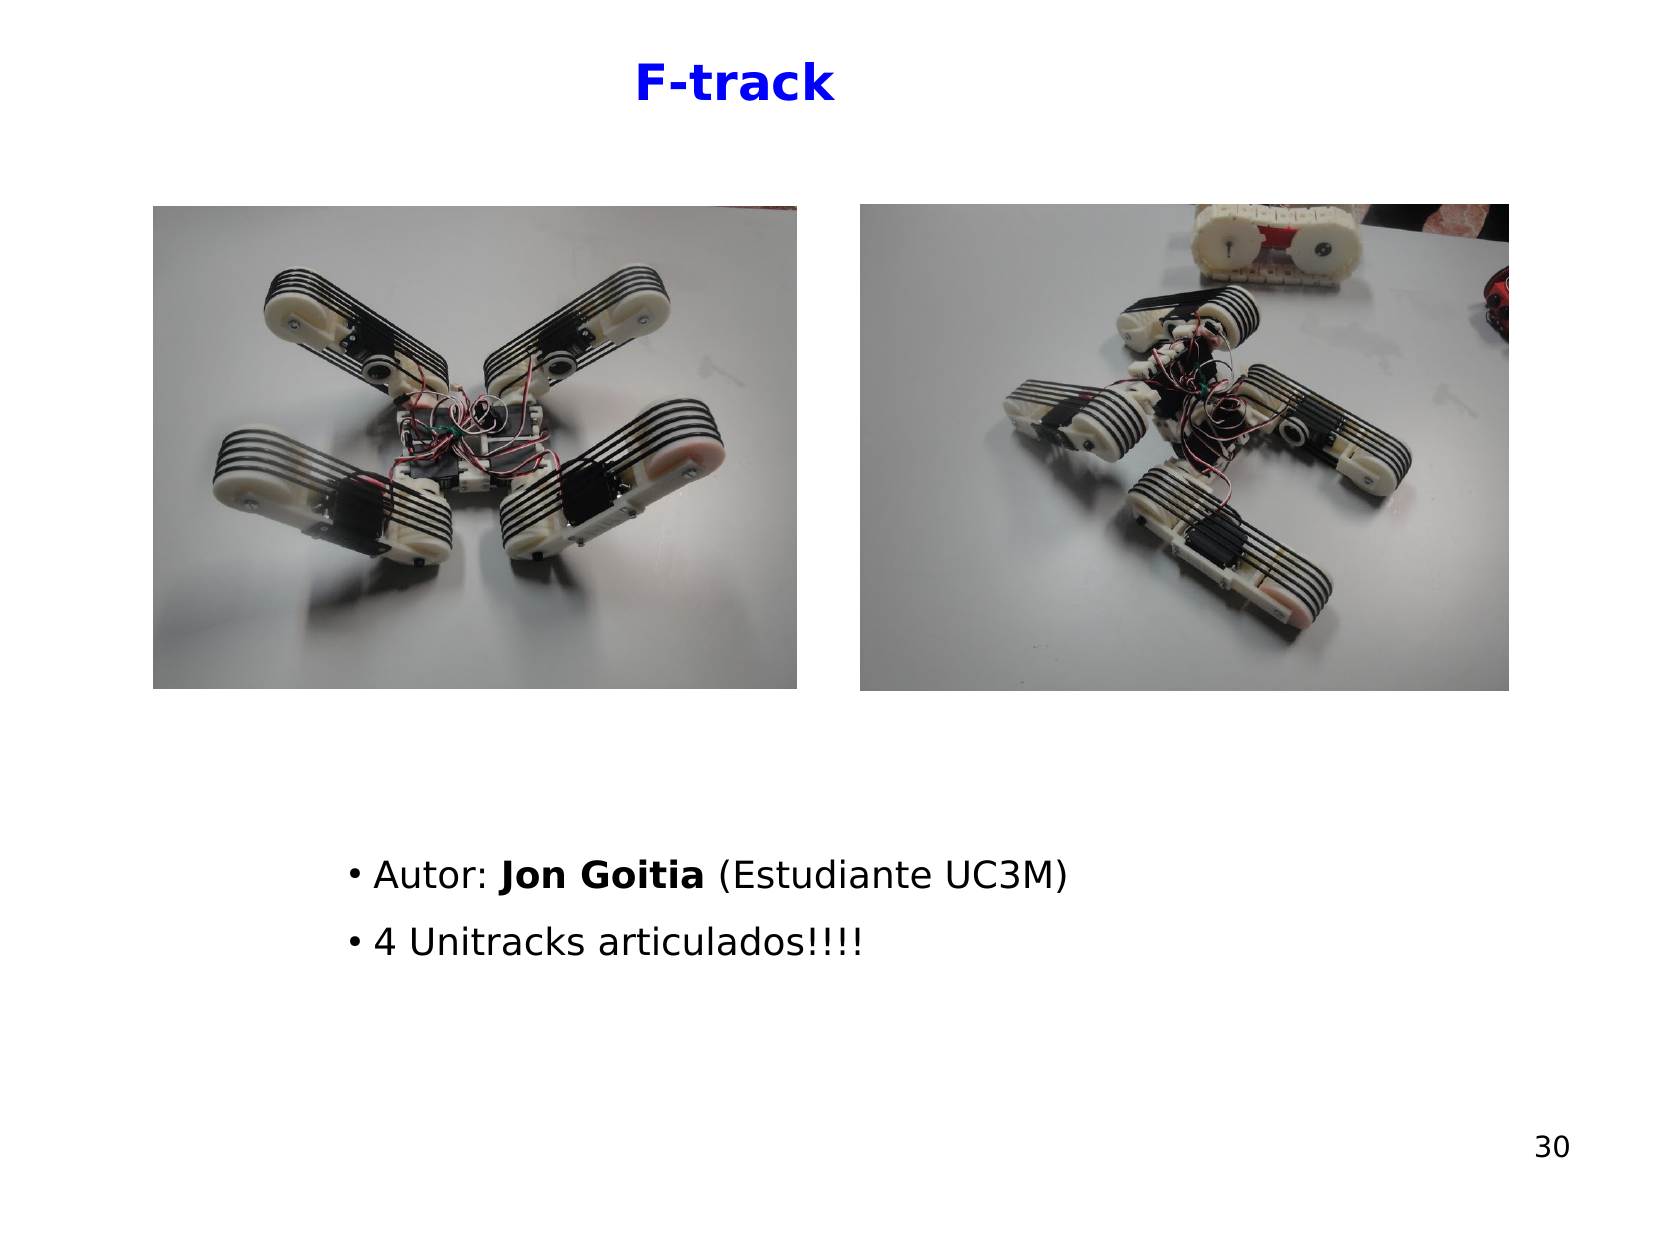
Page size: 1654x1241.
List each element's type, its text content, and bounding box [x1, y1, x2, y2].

picture [153, 206, 797, 689]
text_box F-track [619, 46, 936, 120]
text_box Autor: Jon Goitia (Estudiante UC3M) 4 Unitracks articulados!!!! [333, 846, 1286, 977]
picture [860, 204, 1509, 691]
